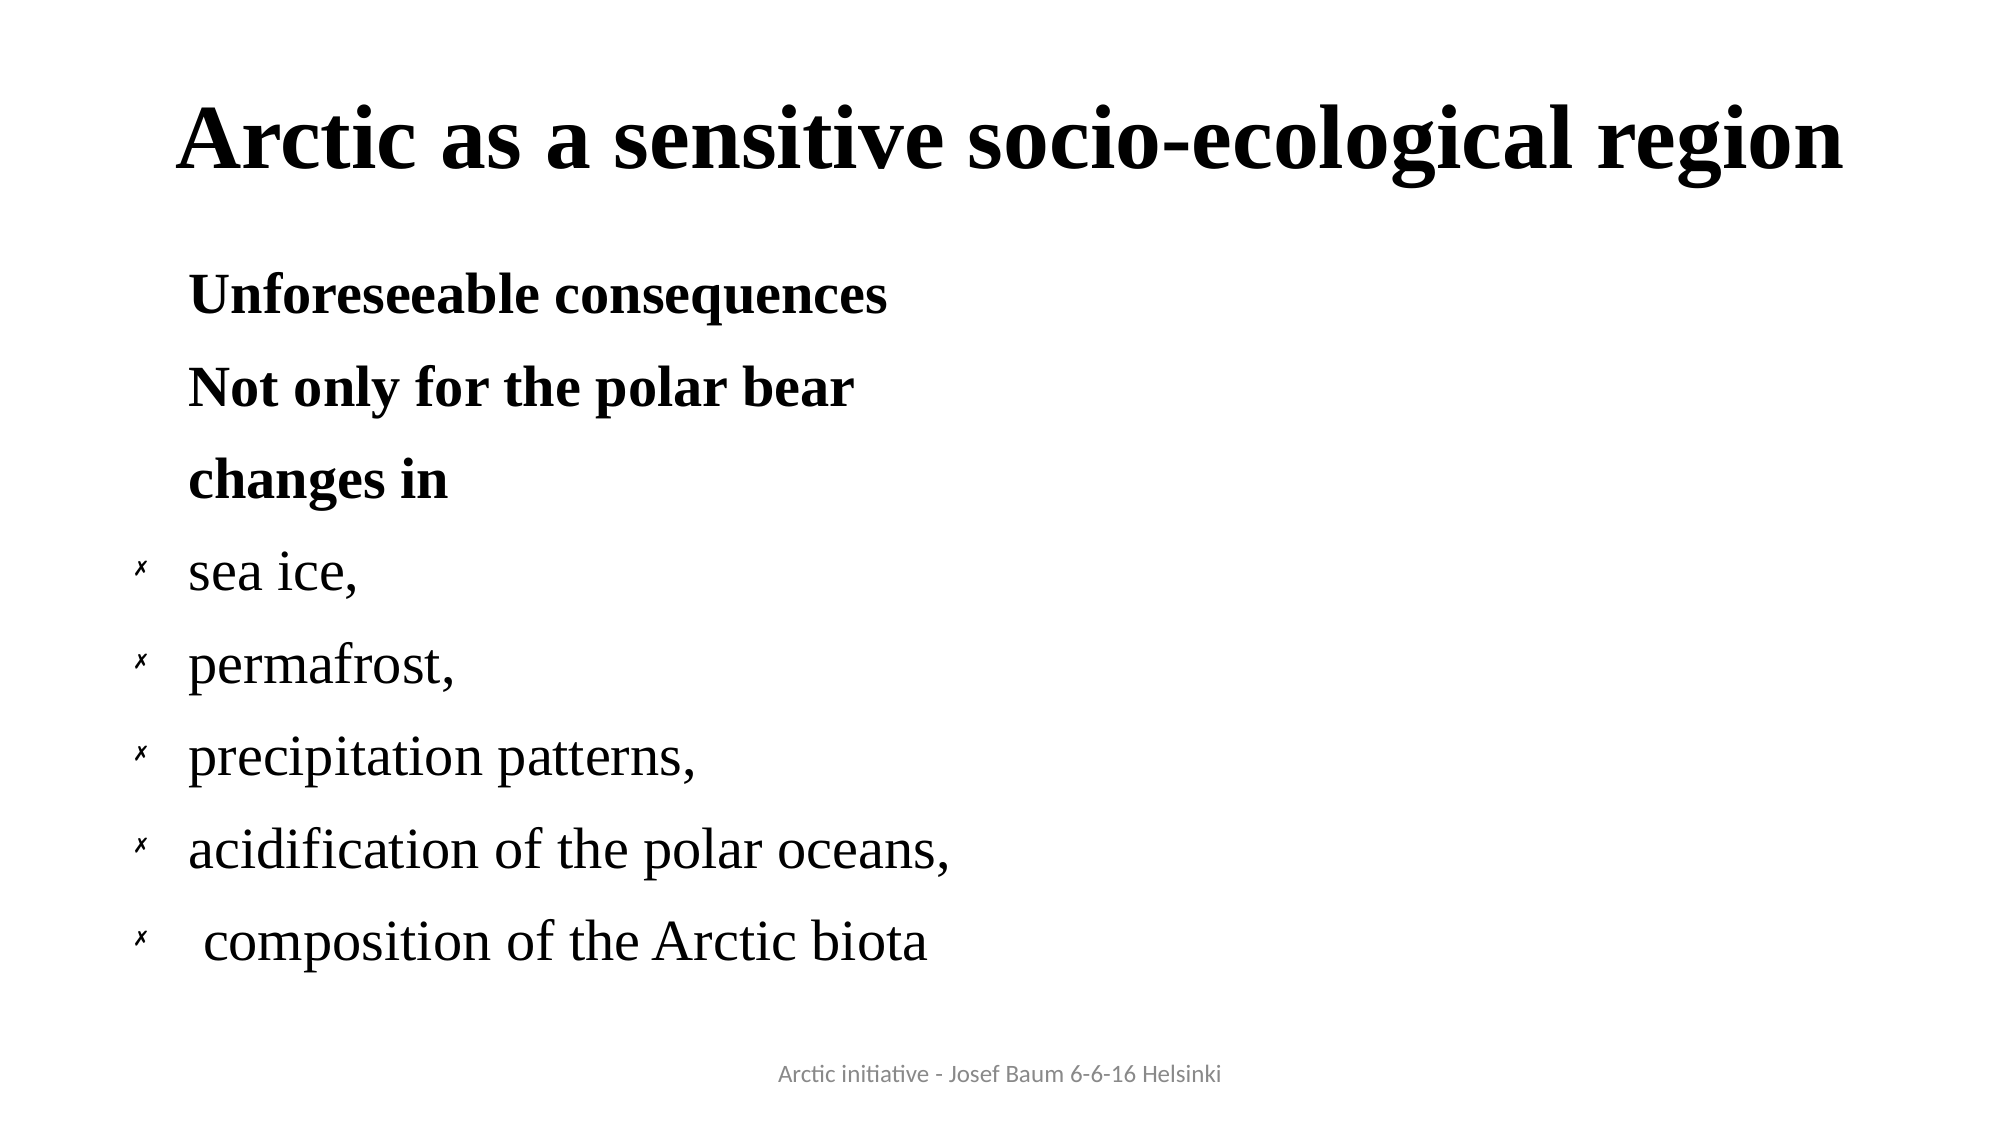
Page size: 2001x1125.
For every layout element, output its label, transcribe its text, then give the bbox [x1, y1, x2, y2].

title Arctic as a sensitive socio-ecological region [99, 52, 1900, 226]
text_box Arctic initiative - Josef Baum 6-6-16 Helsinki [662, 1042, 1338, 1103]
list Unforeseeable consequences Not only for the polar bear changes in sea ice, permafrost, precipitation patterns, acidification of the polar oceans, composition of the Arctic biota [99, 263, 1900, 1006]
